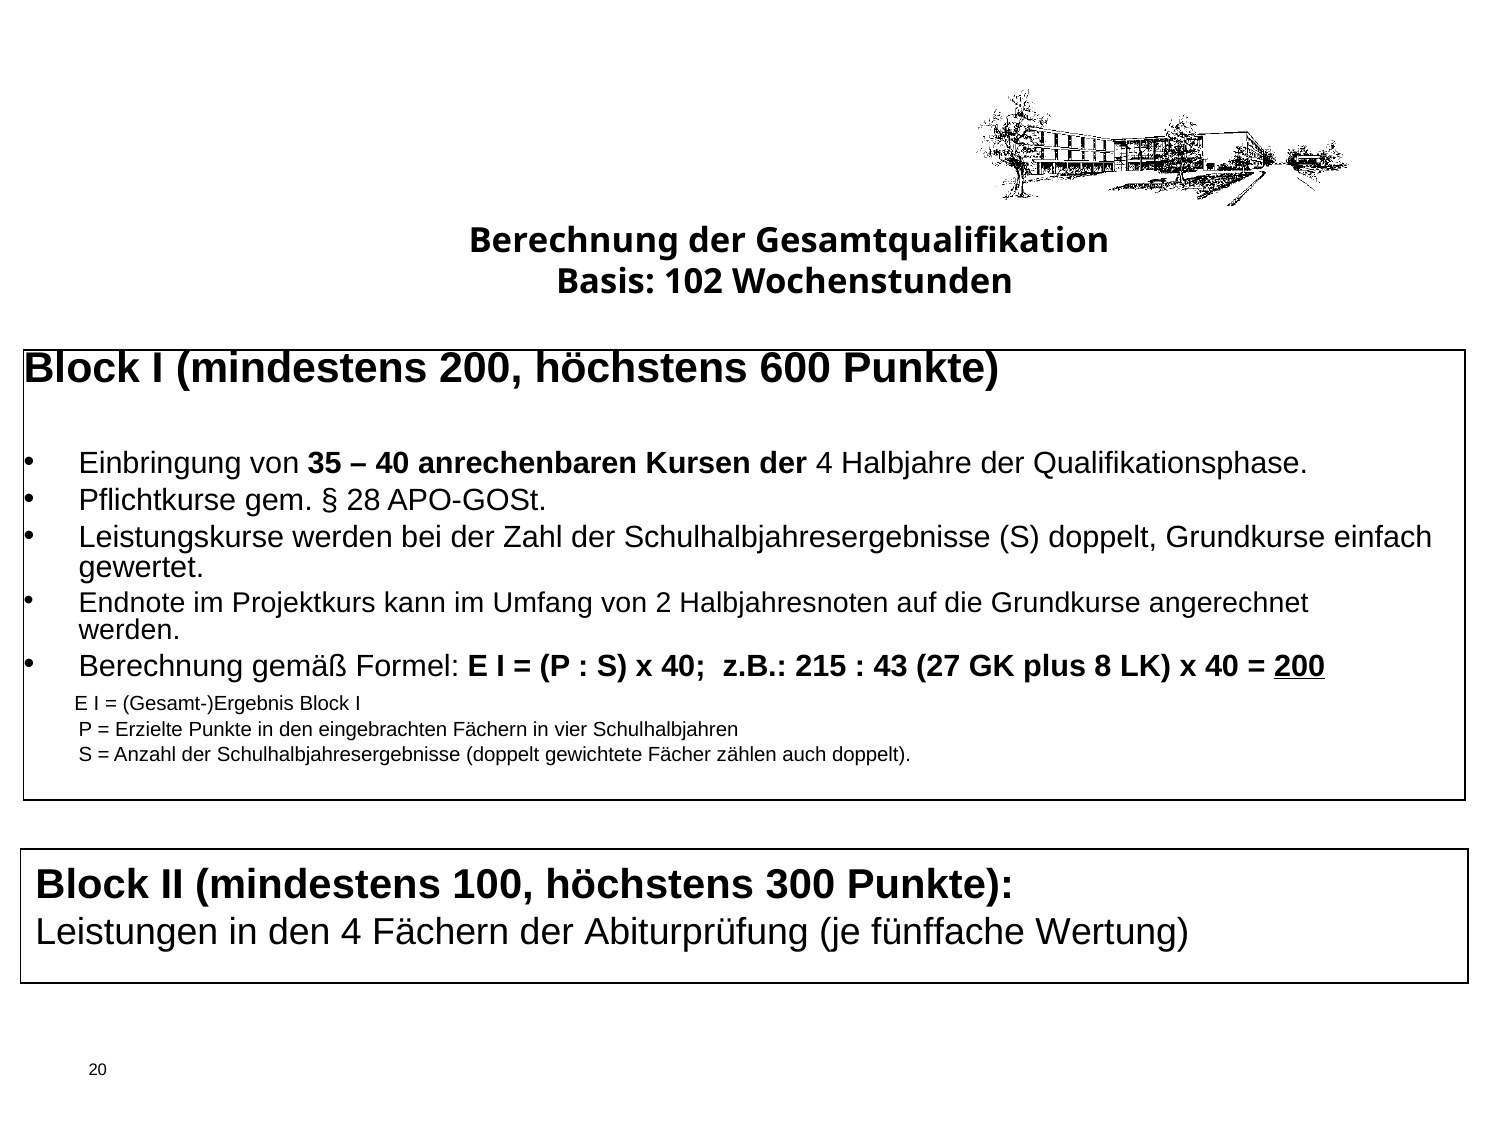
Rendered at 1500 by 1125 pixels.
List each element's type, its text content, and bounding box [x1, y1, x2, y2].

text_box <Foliennummer> [88, 1058, 136, 1115]
list Block I (mindestens 200, höchstens 600 Punkte) Einbringung von 35 – 40 anrechenbaren Kursen der 4 Halbjahre der Qualifikationsphase. Pflichtkurse gem. § 28 APO-GOSt. Leistungskurse werden bei der Zahl der Schulhalbjahresergebnisse (S) doppelt, Grundkurse einfach gewertet. Endnote im Projektkurs kann im Umfang von 2 Halbjahresnoten auf die Grundkurse angerechnet werden. Berechnung gemäß Formel: E I = (P : S) x 40; z.B.: 215 : 43 (27 GK plus 8 LK) x 40 = 200 E I = (Gesamt-)Ergebnis Block I P = Erzielte Punkte in den eingebrachten Fächern in vier Schulhalbjahren S = Anzahl der Schulhalbjahresergebnisse (doppelt gewichtete Fächer zählen auch doppelt). [23, 350, 1466, 801]
text_box Block II (mindestens 100, höchstens 300 Punkte): Leistungen in den 4 Fächern der Abiturprüfung (je fünffache Wertung) [20, 849, 1469, 984]
picture [959, 77, 1355, 208]
text_box Berechnung der Gesamtqualifikation Basis: 102 Wochenstunden [52, 210, 1500, 350]
